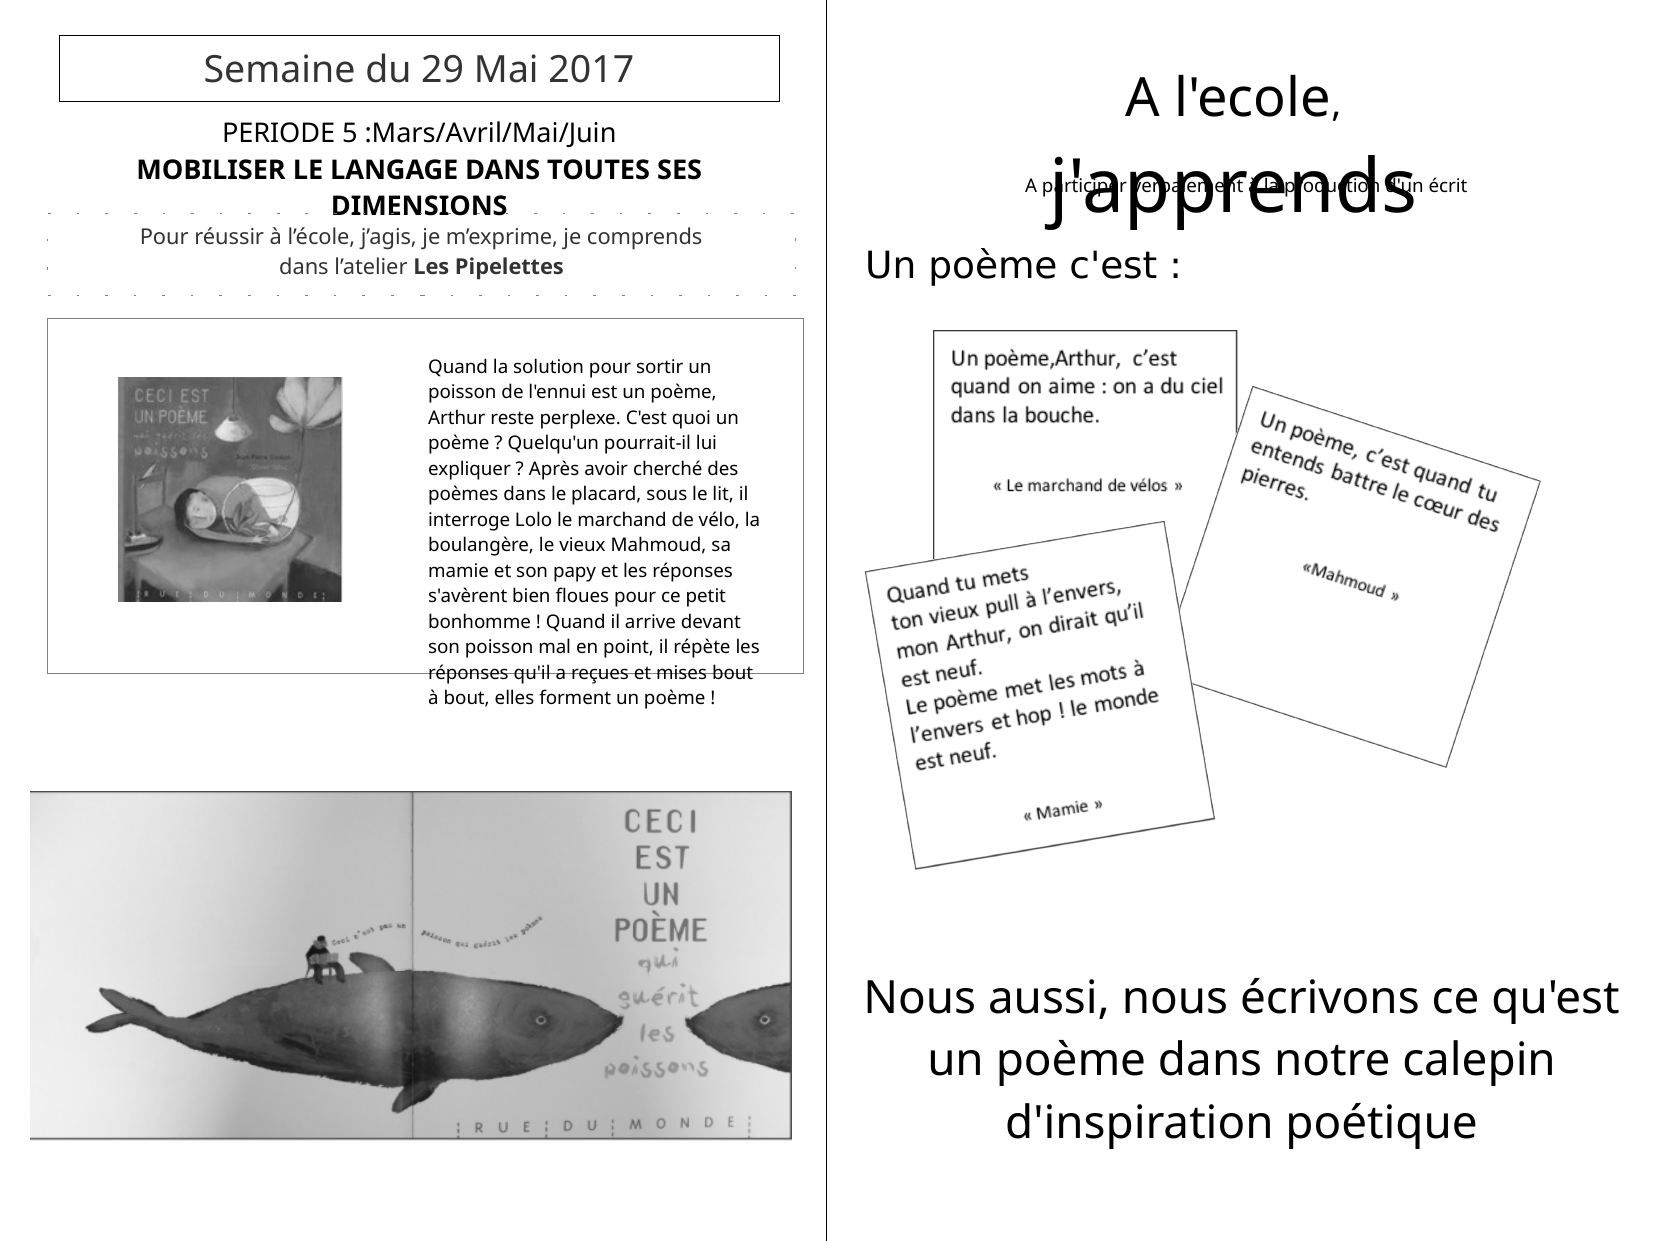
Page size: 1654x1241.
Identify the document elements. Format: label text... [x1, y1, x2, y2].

text_box Quand la solution pour sortir un poisson de l'ennui est un poème, Arthur reste perplexe. C'est quoi un poème ? Quelqu'un pourrait-il lui expliquer ? Après avoir cherché des poèmes dans le placard, sous le lit, il interroge Lolo le marchand de vélo, la boulangère, le vieux Mahmoud, sa mamie et son papy et les réponses s'avèrent bien floues pour ce petit bonhomme ! Quand il arrive devant son poisson mal en point, il répète les réponses qu'il a reçues et mises bout à bout, elles forment un poème ! [413, 345, 780, 669]
text_box PERIODE 5 :Mars/Avril/Mai/Juin MOBILISER LE LANGAGE DANS TOUTES SES DIMENSIONS [82, 106, 756, 213]
text_box A participer verbalement à la production d'un écrit [885, 165, 1607, 225]
picture [30, 791, 792, 1143]
text_box Pour réussir à l’école, j’agis, je m’exprime, je comprends dans l’atelier Les Pipelettes [47, 213, 796, 296]
text_box Semaine du 29 Mai 2017 [59, 35, 780, 102]
text_box A l'ecole, j'apprends [1026, 50, 1441, 154]
text_box Nous aussi, nous écrivons ce qu'est un poème dans notre calepin d'inspiration poétique [841, 956, 1642, 1109]
picture [118, 377, 343, 602]
text_box Un poème c'est : [850, 236, 1630, 359]
picture [864, 330, 1541, 881]
